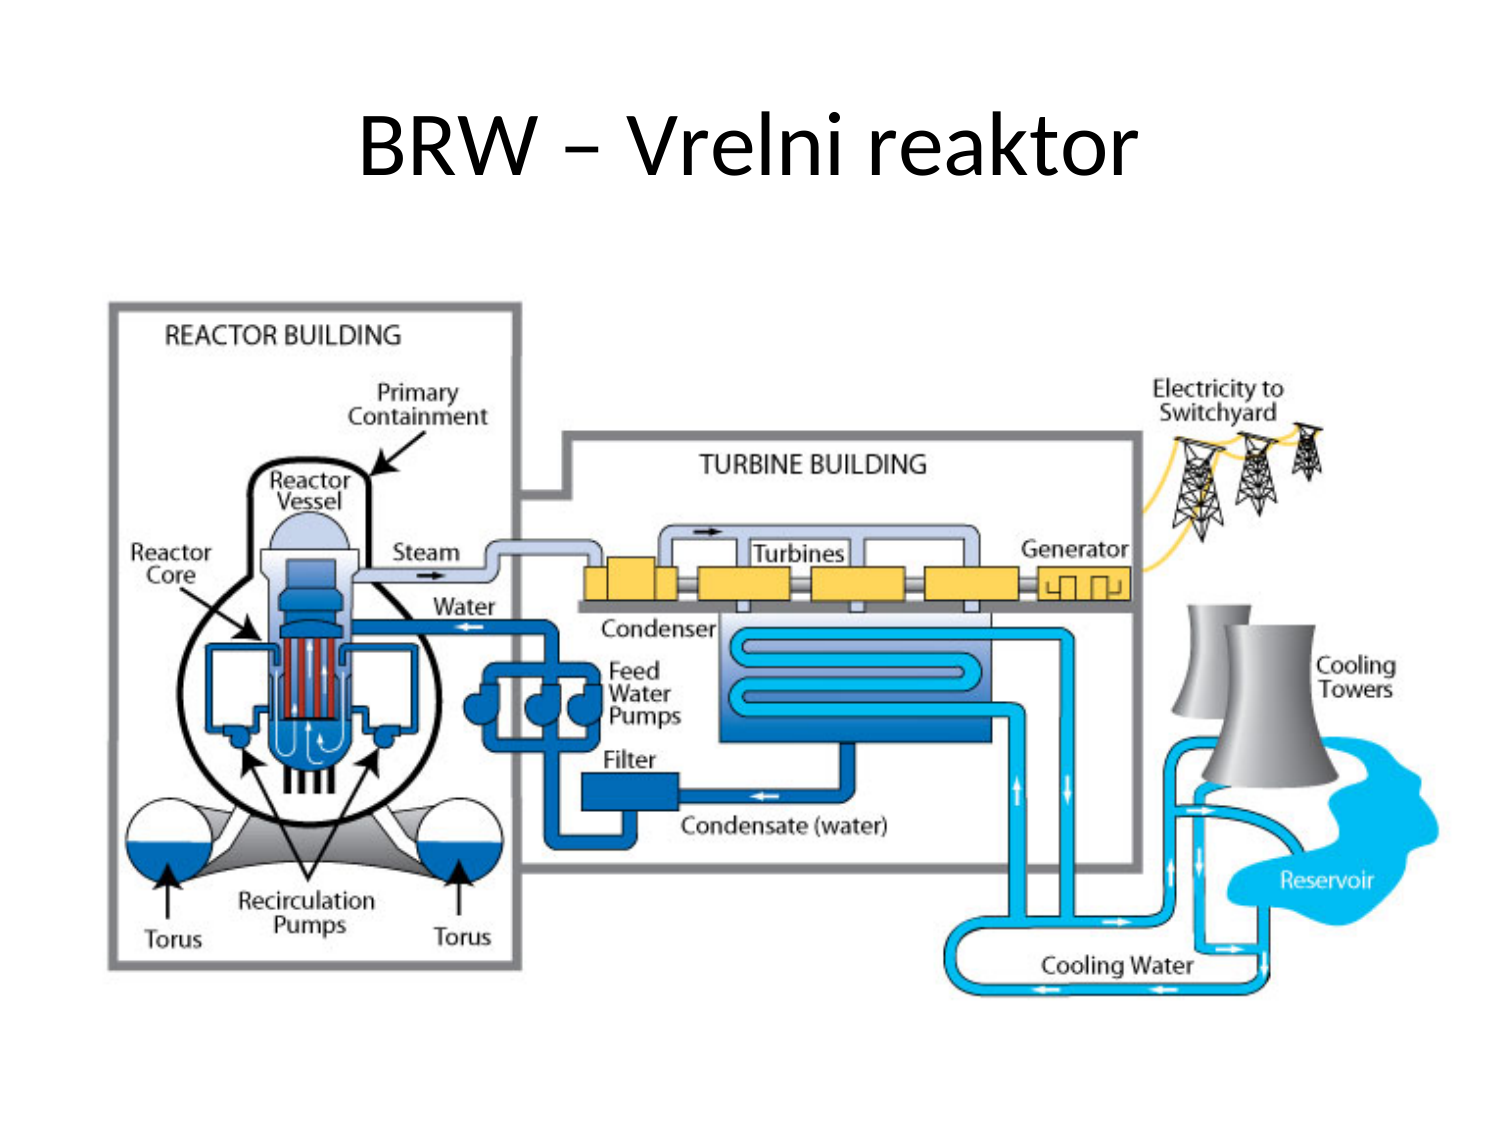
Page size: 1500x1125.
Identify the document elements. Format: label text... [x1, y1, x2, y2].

text_box BRW – Vrelni reaktor [75, 45, 1426, 233]
picture [88, 278, 1459, 1016]
